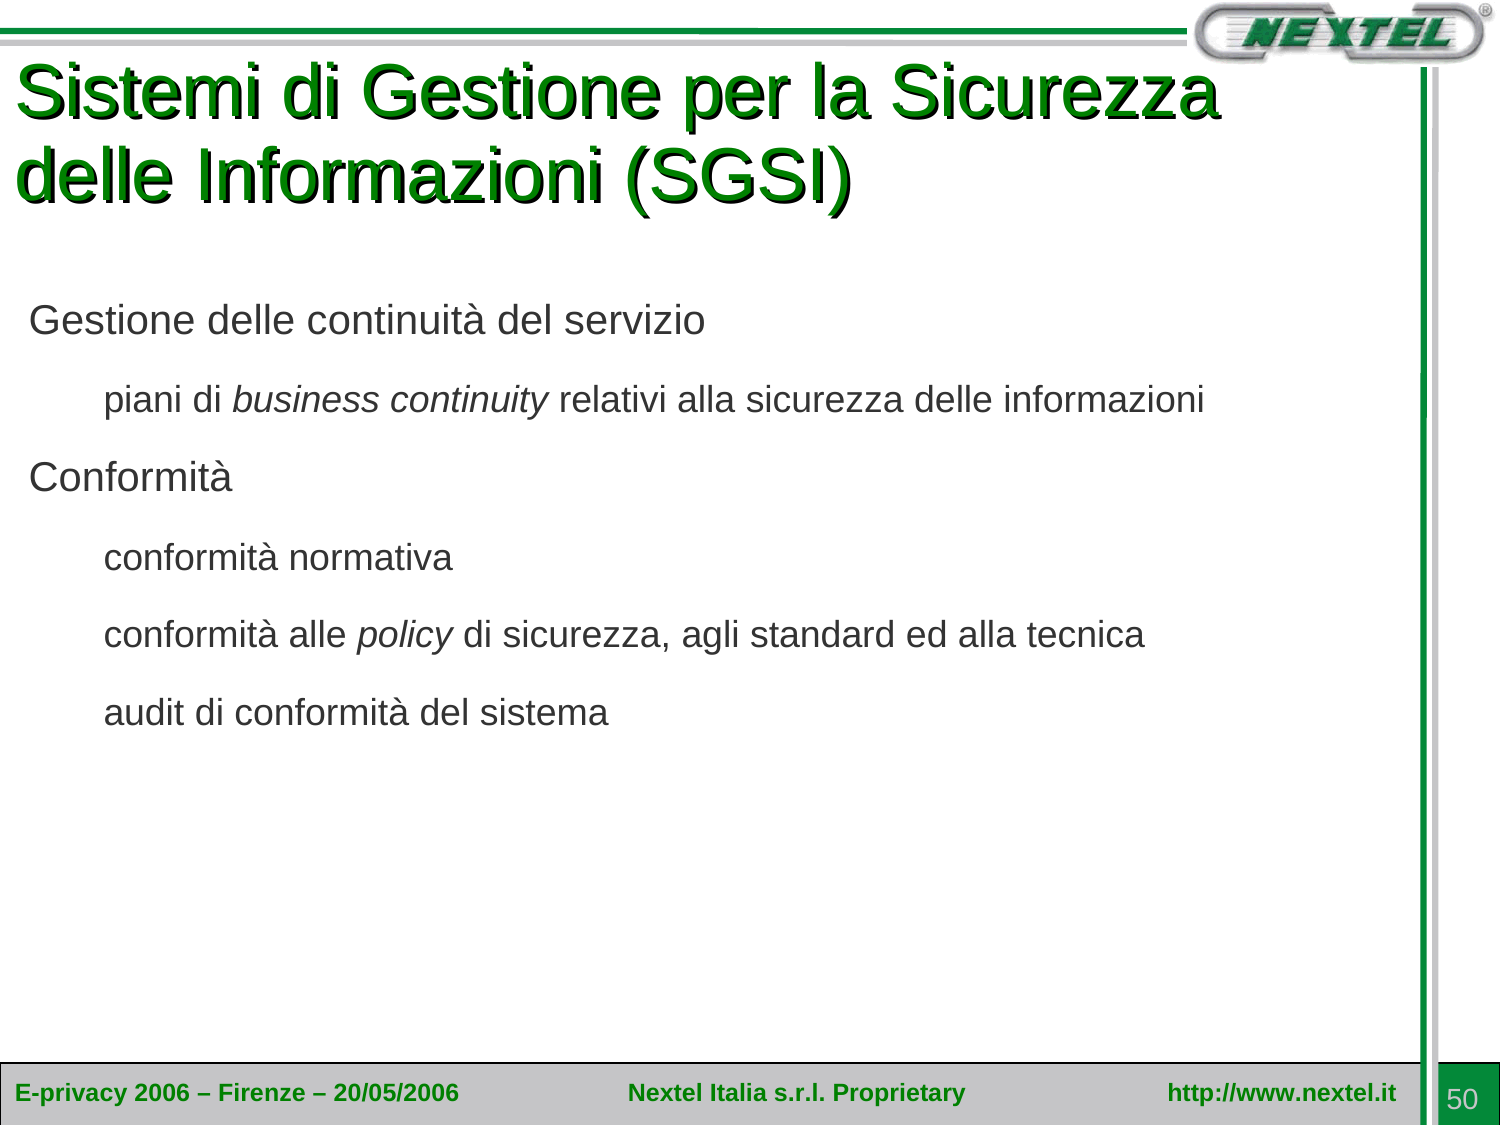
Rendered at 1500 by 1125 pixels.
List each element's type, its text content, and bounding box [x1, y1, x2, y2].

list Gestione delle continuità del servizio piani di business continuity relativi alla sicurezza delle informazioni Conformità conformità normativa conformità alle policy di sicurezza, agli standard ed alla tecnica audit di conformità del sistema [13, 265, 1388, 1063]
title Sistemi di Gestione per la Sicurezza delle Informazioni (SGSI) [0, 28, 1270, 237]
picture [1187, 0, 1500, 67]
